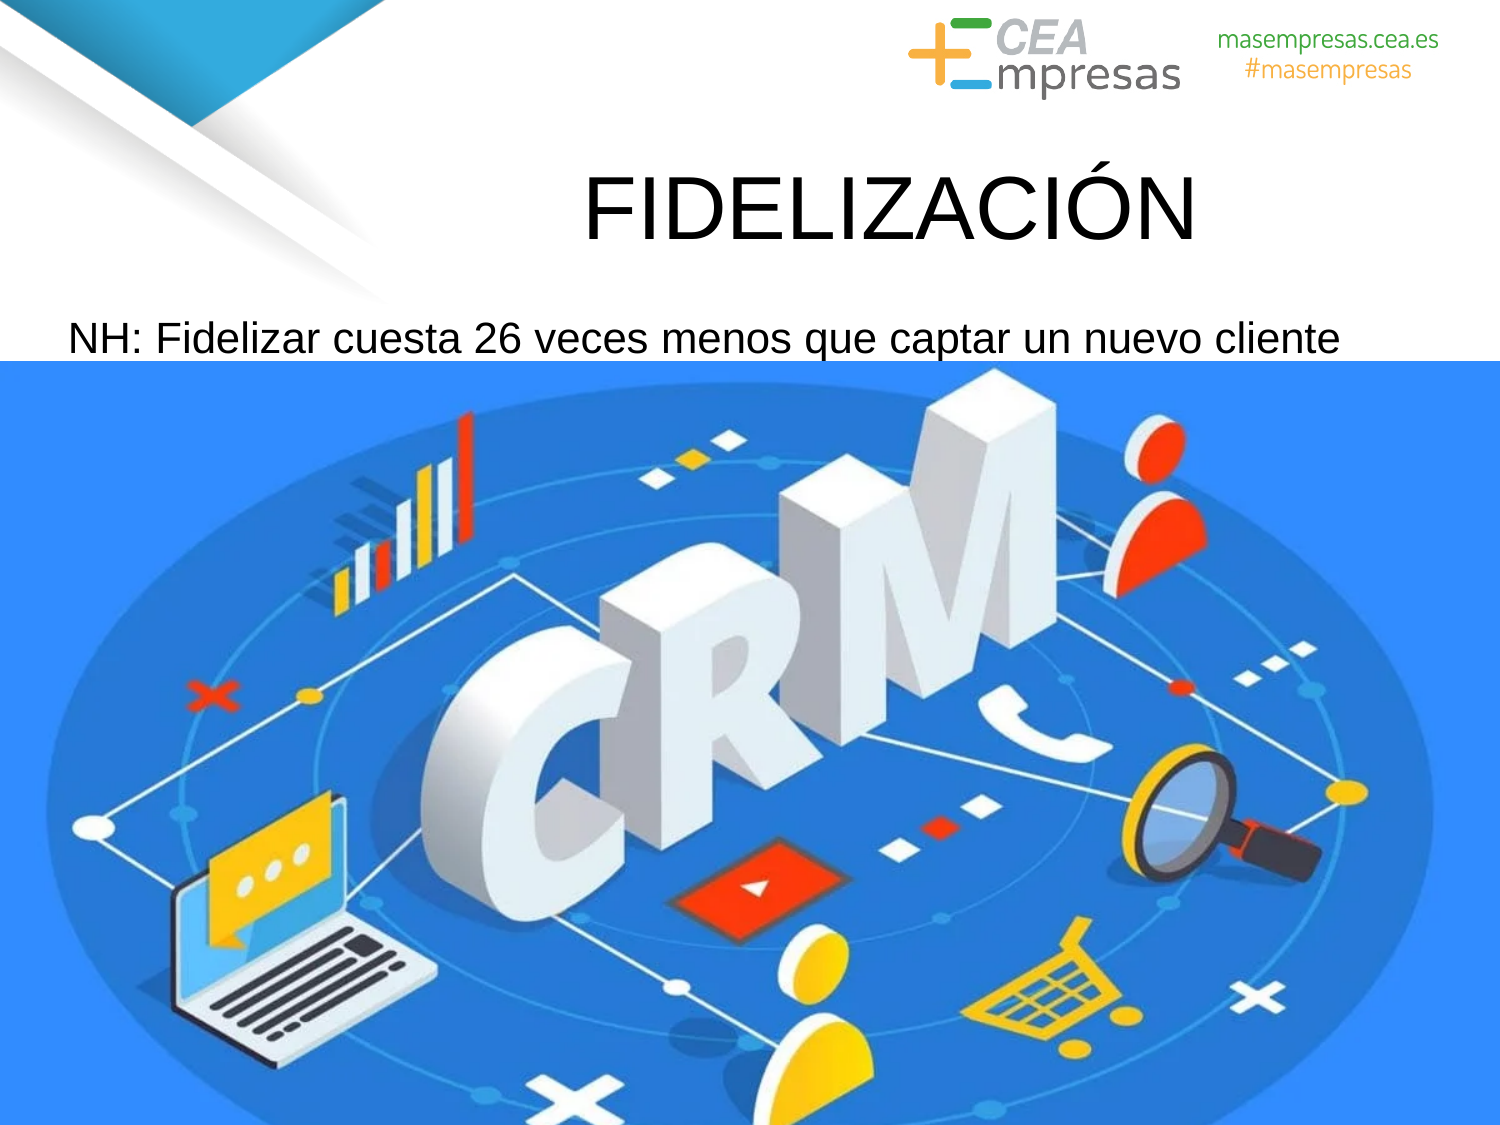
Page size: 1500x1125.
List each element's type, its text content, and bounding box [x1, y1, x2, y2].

picture [0, 361, 1500, 1125]
picture [908, 18, 1180, 100]
picture [1216, 32, 1441, 87]
text_box FIDELIZACIÓN [253, 118, 1500, 289]
picture [0, 0, 532, 304]
text_box NH: Fidelizar cuesta 26 veces menos que captar un nuevo cliente [53, 288, 1388, 361]
